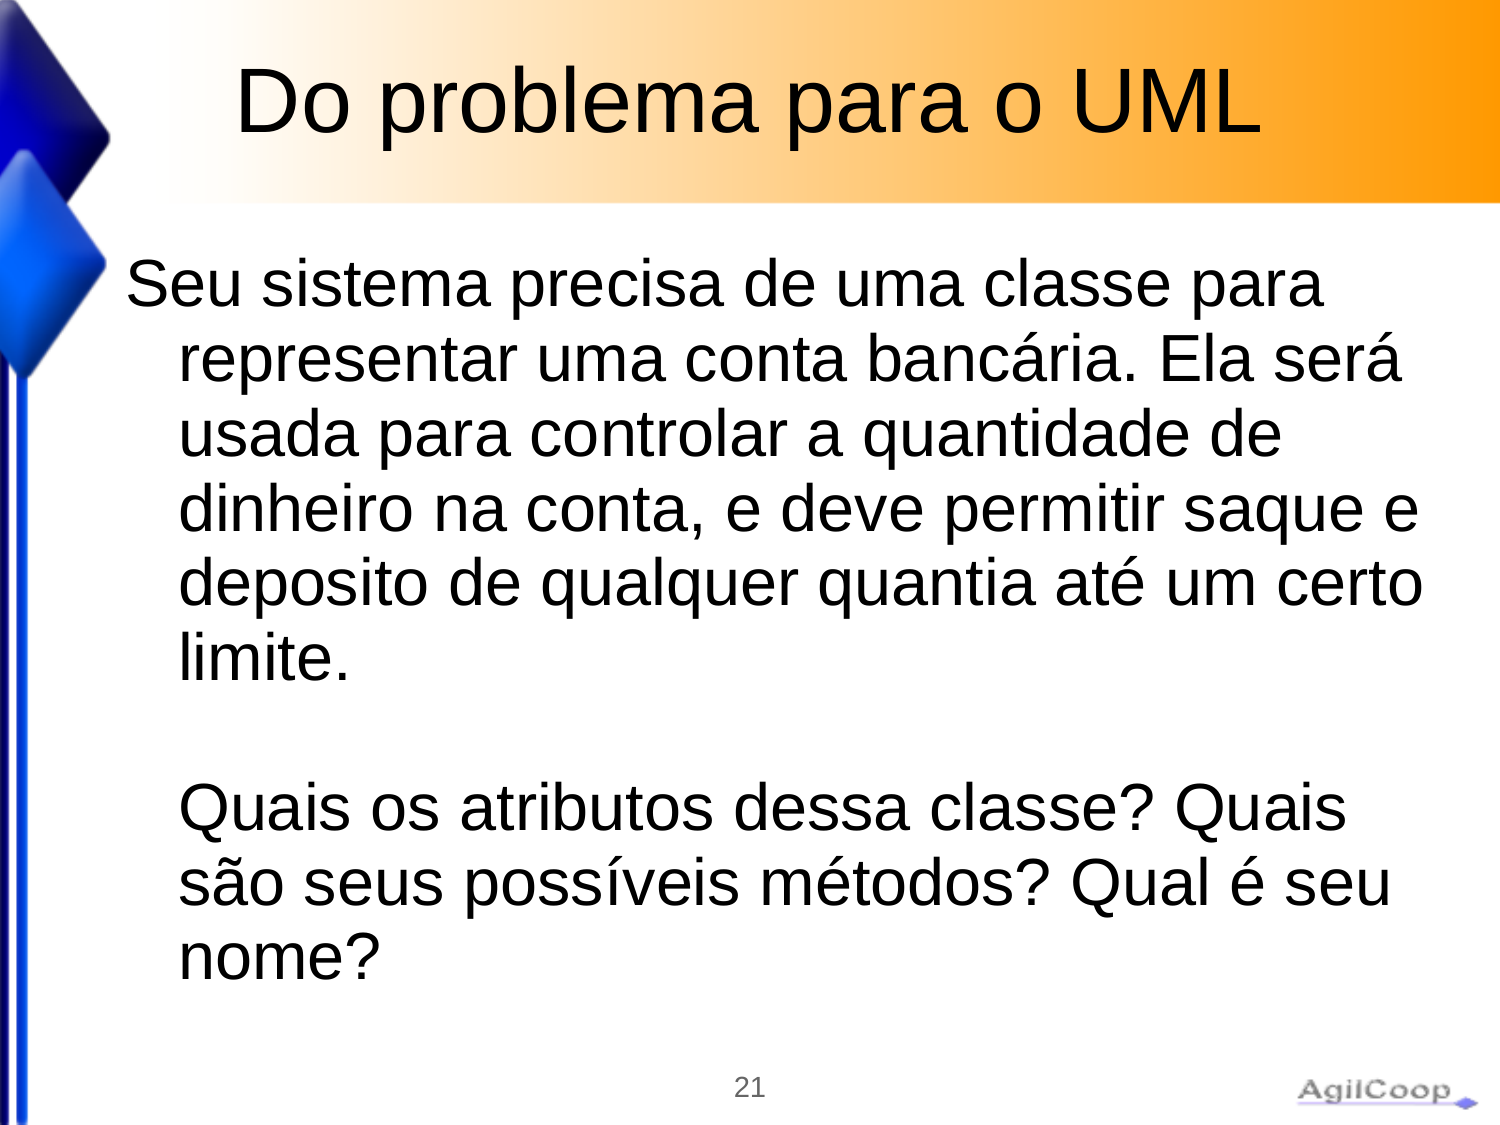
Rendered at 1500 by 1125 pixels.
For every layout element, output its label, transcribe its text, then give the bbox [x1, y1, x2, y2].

picture [0, 0, 1500, 1125]
list Seu sistema precisa de uma classe para representar uma conta bancária. Ela será usada para controlar a quantidade de dinheiro na conta, e deve permitir saque e deposito de qualquer quantia até um certo limite. Quais os atributos dessa classe? Quais são seus possíveis métodos? Qual é seu nome? [107, 246, 1458, 1004]
title Do problema para o UML [75, 7, 1425, 196]
